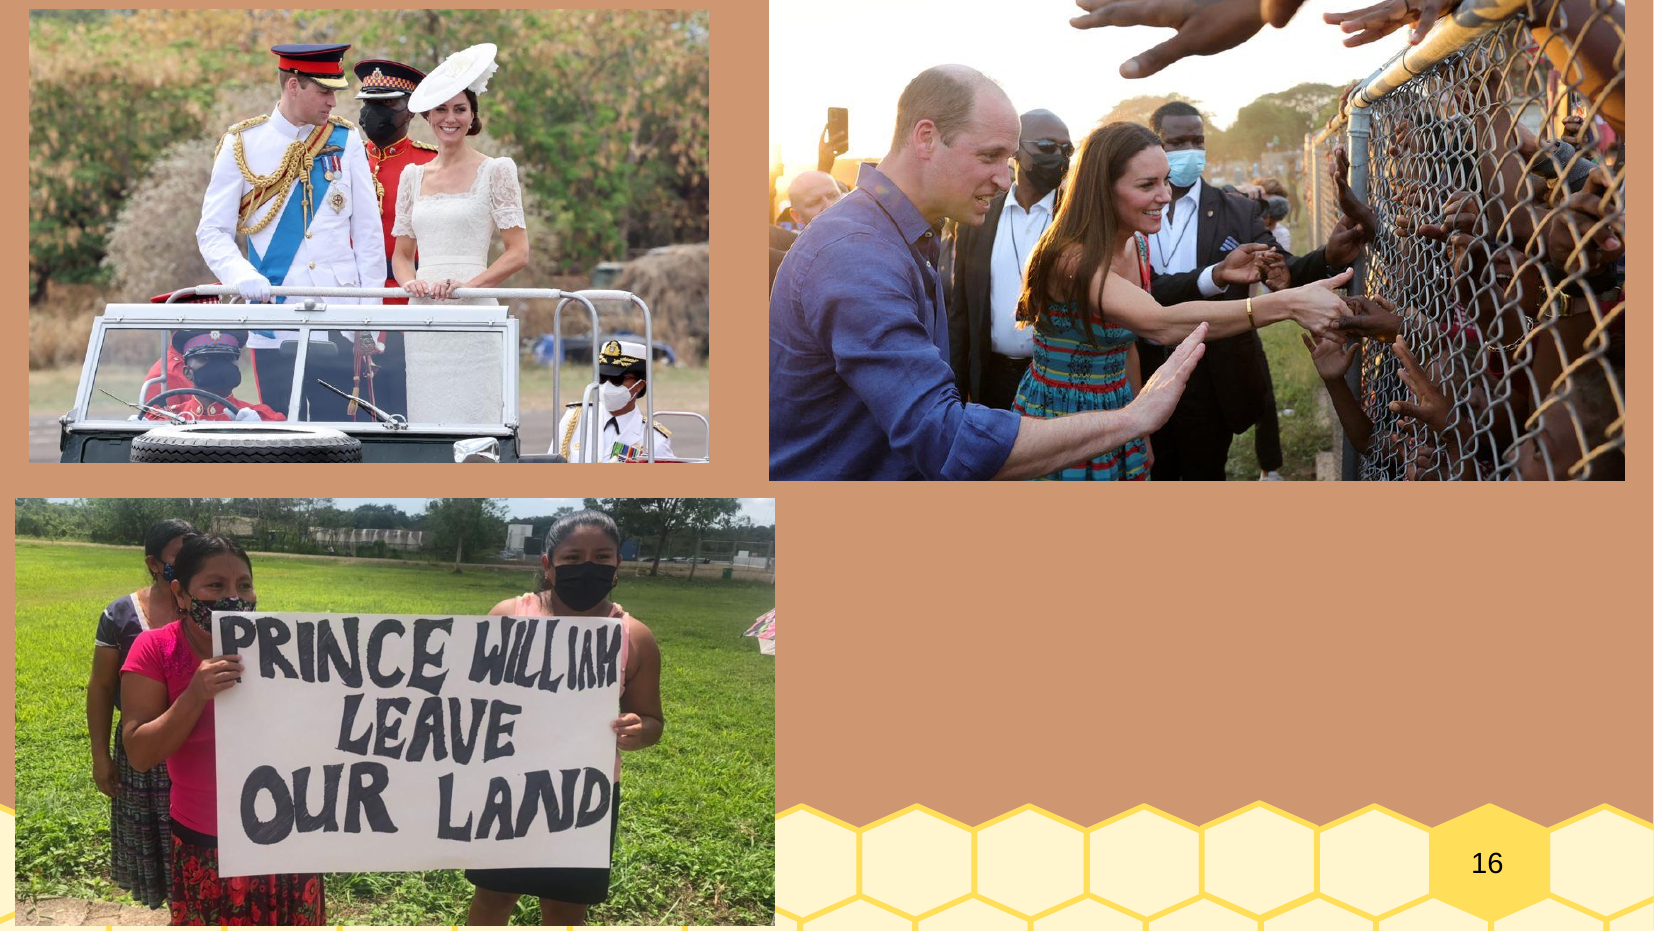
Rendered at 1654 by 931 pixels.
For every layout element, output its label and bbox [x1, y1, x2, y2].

picture [15, 498, 775, 926]
picture [29, 9, 709, 464]
picture [769, 0, 1625, 481]
